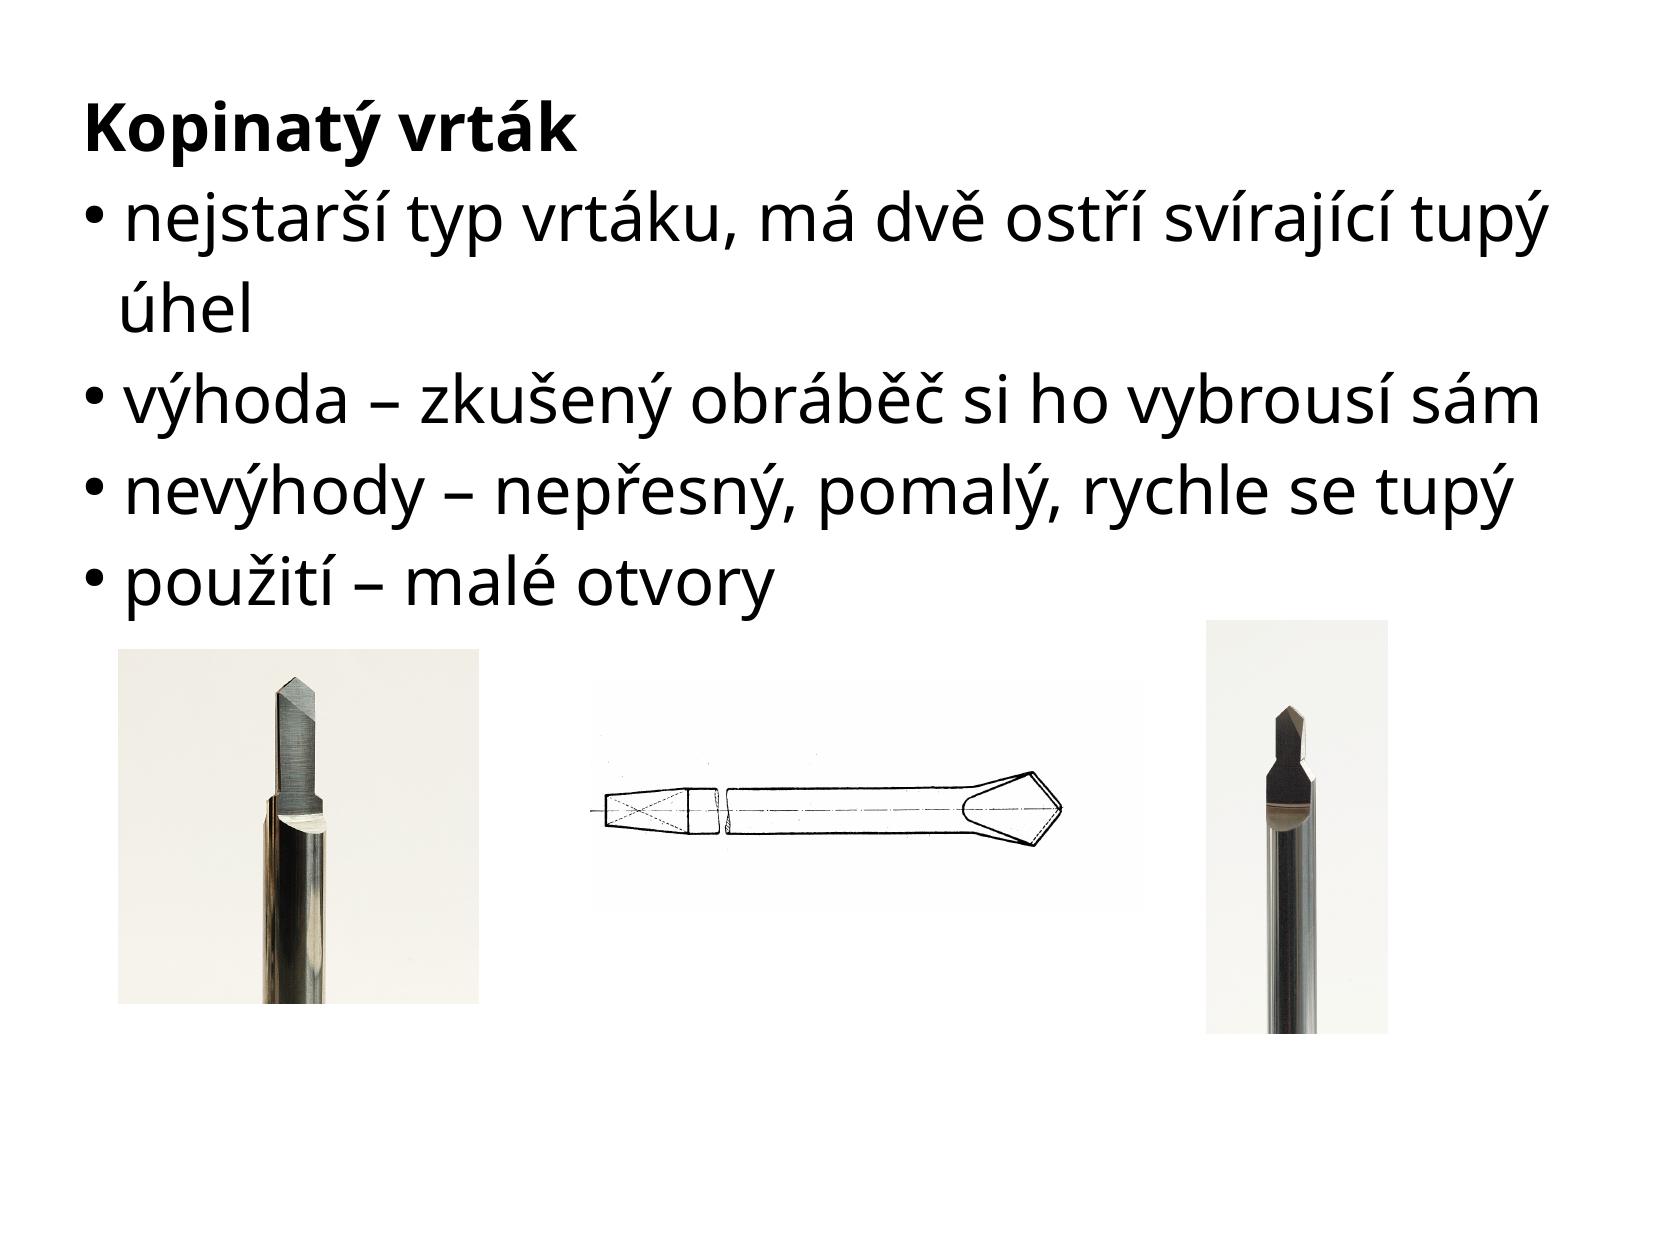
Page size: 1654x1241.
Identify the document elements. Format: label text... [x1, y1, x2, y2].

picture [118, 649, 479, 1004]
picture [590, 679, 1146, 912]
picture [1206, 620, 1388, 1034]
subtitle Druhy vrtáků Kopinatý vrták nejstarší typ vrtáku, má dvě ostří svírající tupý úhel výhoda – zkušený obráběč si ho vybrousí sám nevýhody – nepřesný, pomalý, rychle se tupý použití – malé otvory [82, 0, 1571, 1161]
